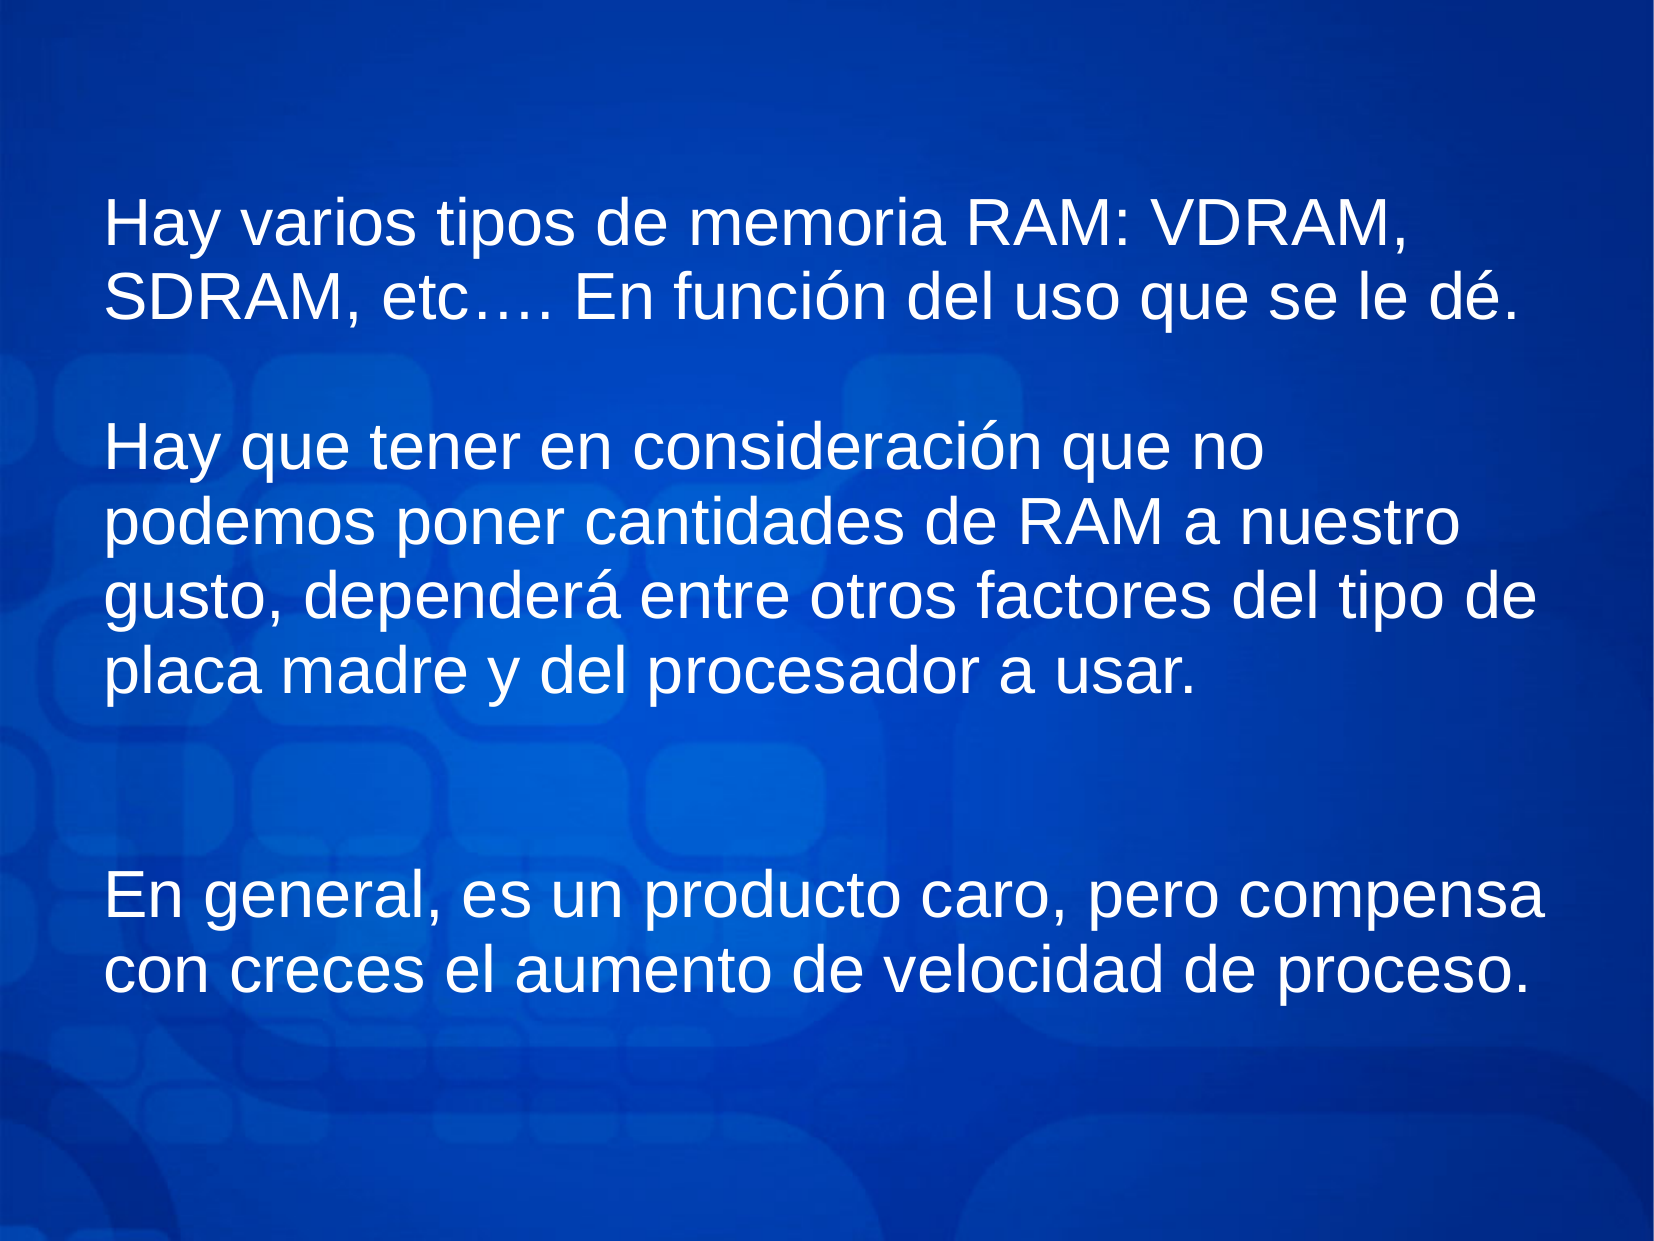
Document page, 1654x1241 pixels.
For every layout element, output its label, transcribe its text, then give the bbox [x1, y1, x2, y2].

text_box Hay varios tipos de memoria RAM: VDRAM, SDRAM, etc…. En función del uso que se le dé. Hay que tener en consideración que no podemos poner cantidades de RAM a nuestro gusto, dependerá entre otros factores del tipo de placa madre y del procesador a usar. En general, es un producto caro, pero compensa con creces el aumento de velocidad de proceso. [88, 177, 1565, 1090]
picture [0, 0, 1654, 1241]
